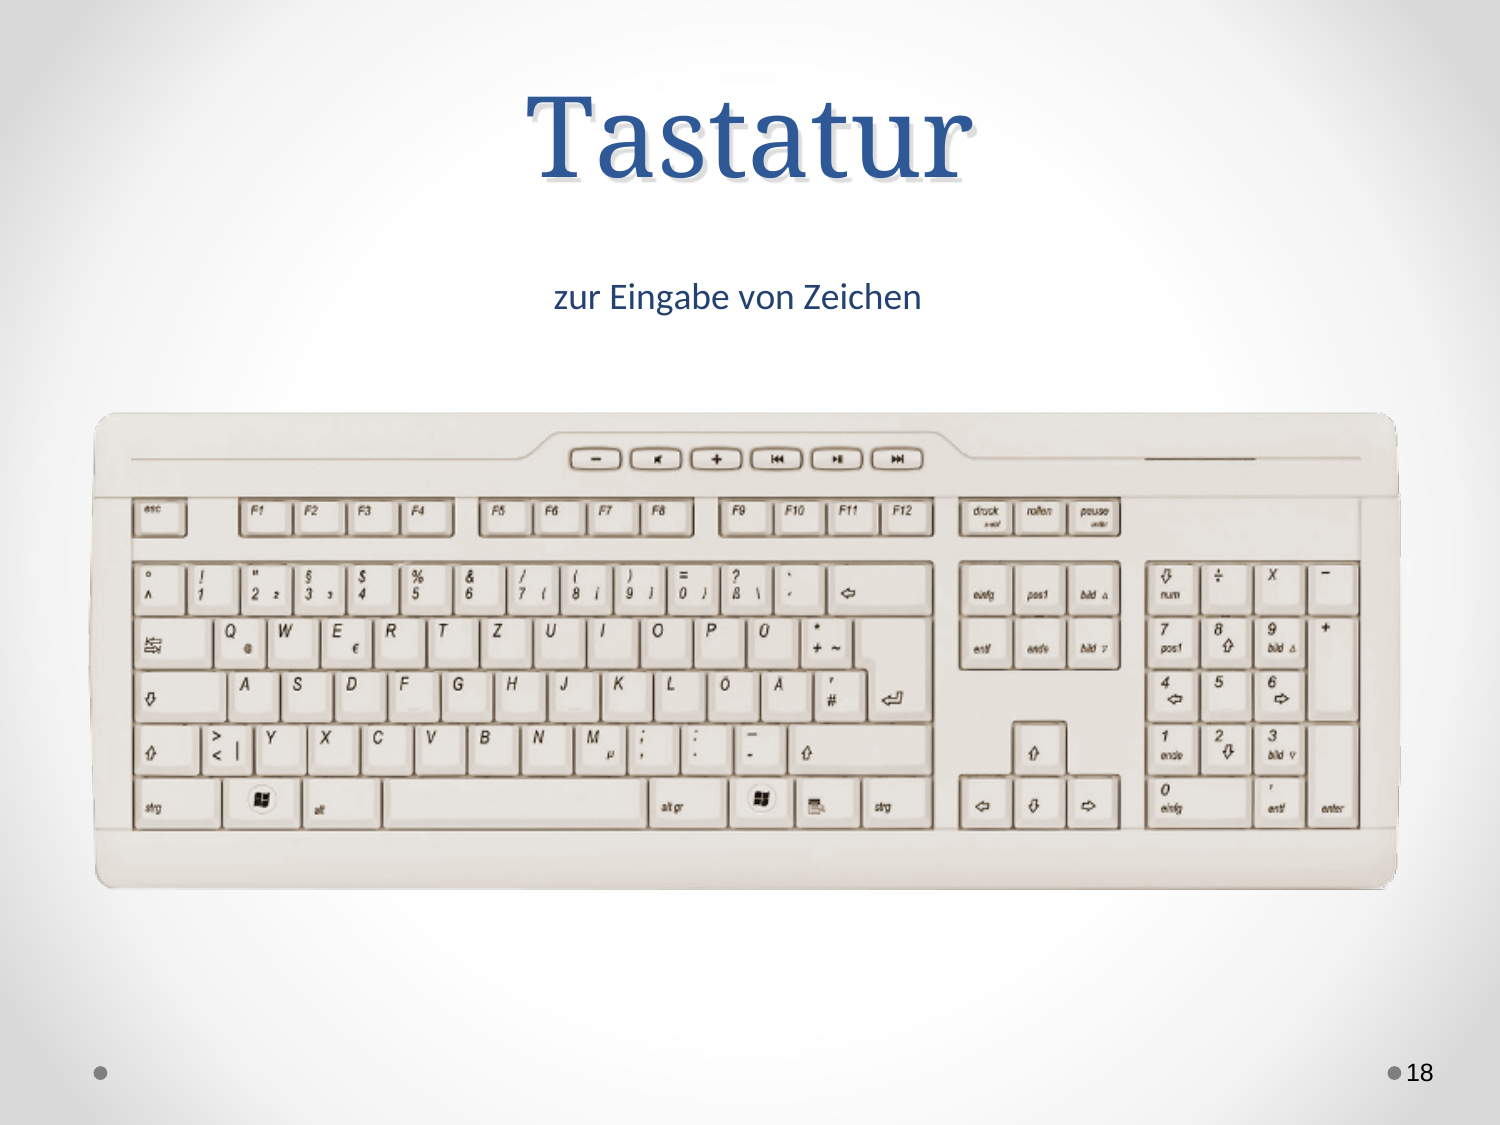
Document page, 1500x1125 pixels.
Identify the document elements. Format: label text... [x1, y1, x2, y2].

text_box zur Eingabe von Zeichen [265, 269, 1211, 327]
title Tastatur [75, 71, 1426, 209]
text_box <Nummer> [1401, 1042, 1494, 1103]
picture [0, 0, 1500, 1125]
